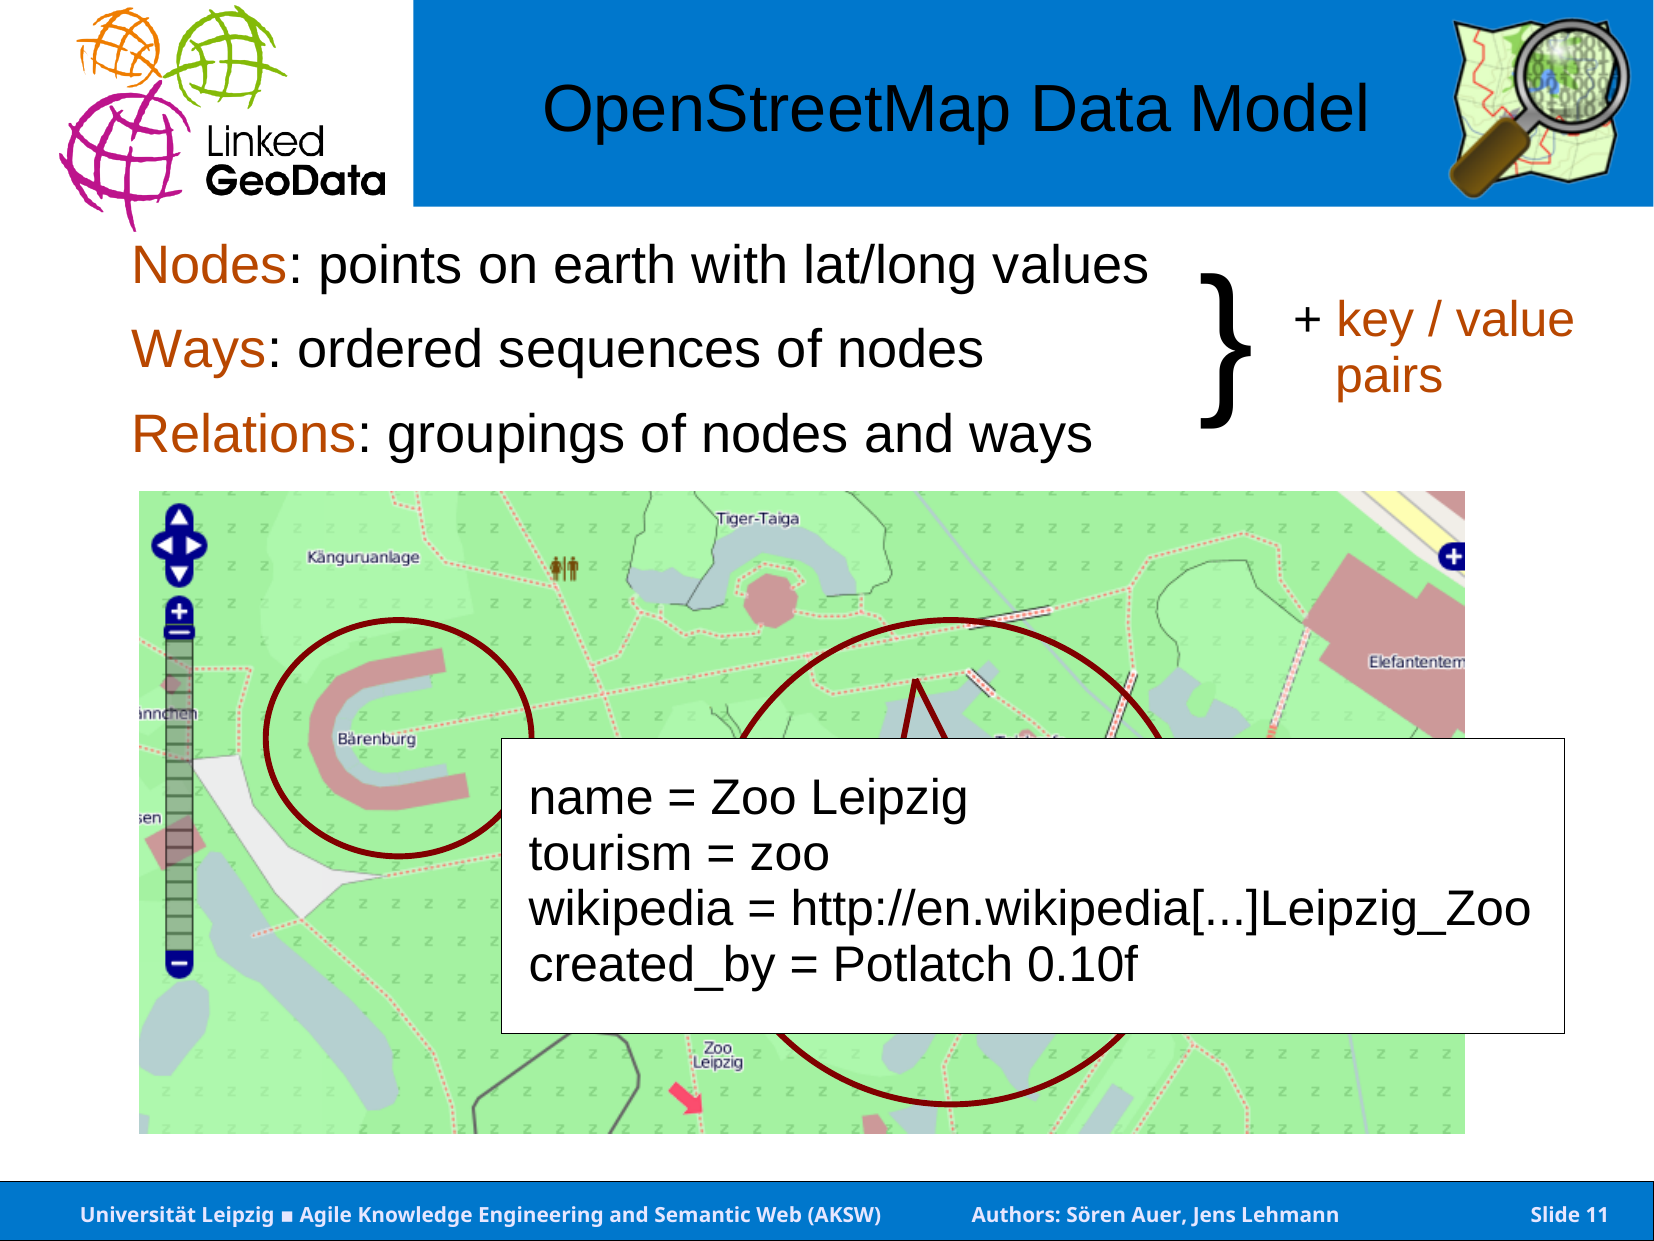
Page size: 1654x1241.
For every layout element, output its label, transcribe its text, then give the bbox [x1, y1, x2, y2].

text_box } [1184, 236, 1270, 473]
text_box [501, 738, 1565, 1034]
text_box Nodes: points on earth with lat/long values Ways: ordered sequences of nodes Relations: groupings of nodes and ways [21, 227, 1182, 472]
title OpenStreetMap Data Model [360, 46, 1446, 170]
picture [59, 5, 385, 227]
picture [139, 491, 1465, 1134]
picture [747, 624, 1154, 738]
text_box name = Zoo Leipzig tourism = zoo wikipedia = http://en.wikipedia[...]Leipzig_Zoo created_by = Potlatch 0.10f [513, 761, 1548, 1056]
text_box + key / value pairs [1278, 283, 1591, 411]
picture [1446, 13, 1635, 201]
picture [812, 1056, 1089, 1101]
picture [269, 624, 528, 853]
